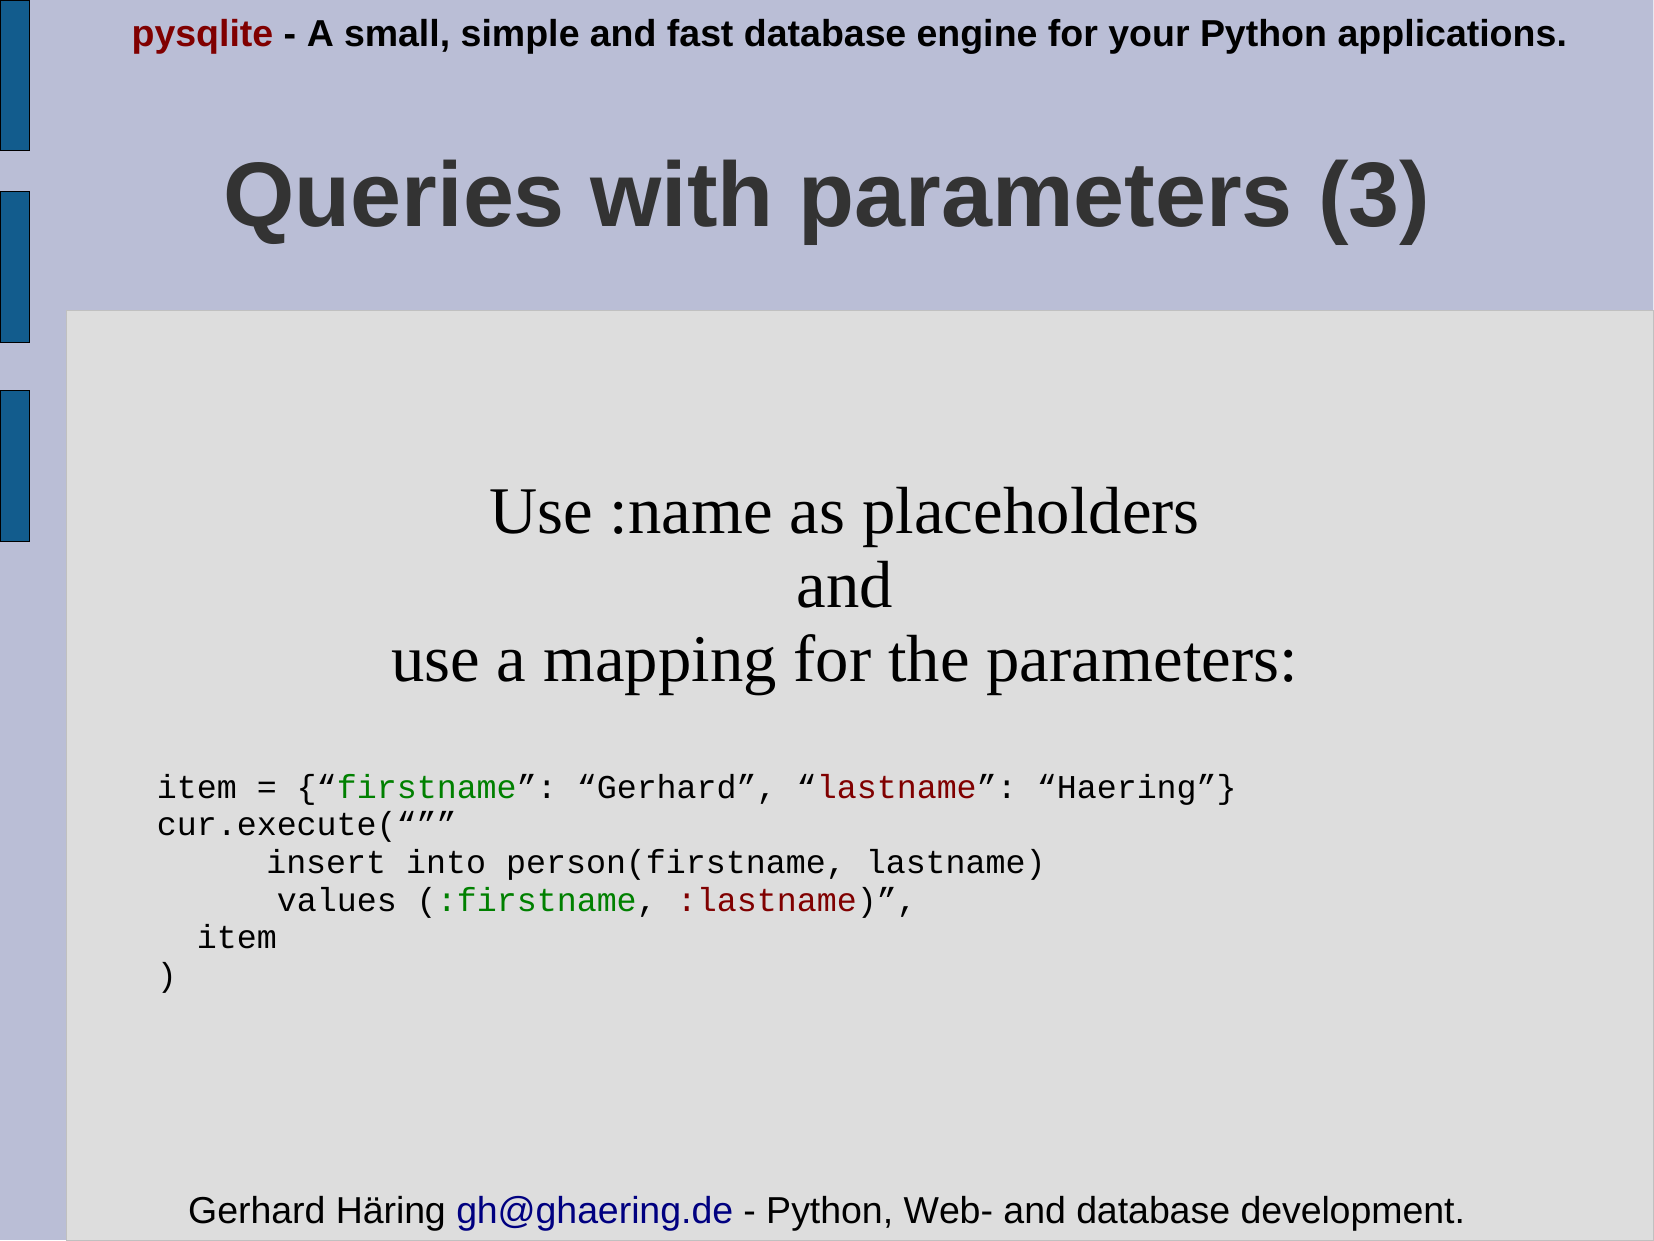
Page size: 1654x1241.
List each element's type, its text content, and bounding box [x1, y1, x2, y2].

title Queries with parameters (3) [121, 98, 1534, 291]
subtitle Use :name as placeholders and use a mapping for the parameters: item = {“firstname”: “Gerhard”, “lastname”: “Haering”} cur.execute(“”” insert into person(firstname, lastname) values (:firstname, :lastname)”, item ) [121, 352, 1534, 1119]
